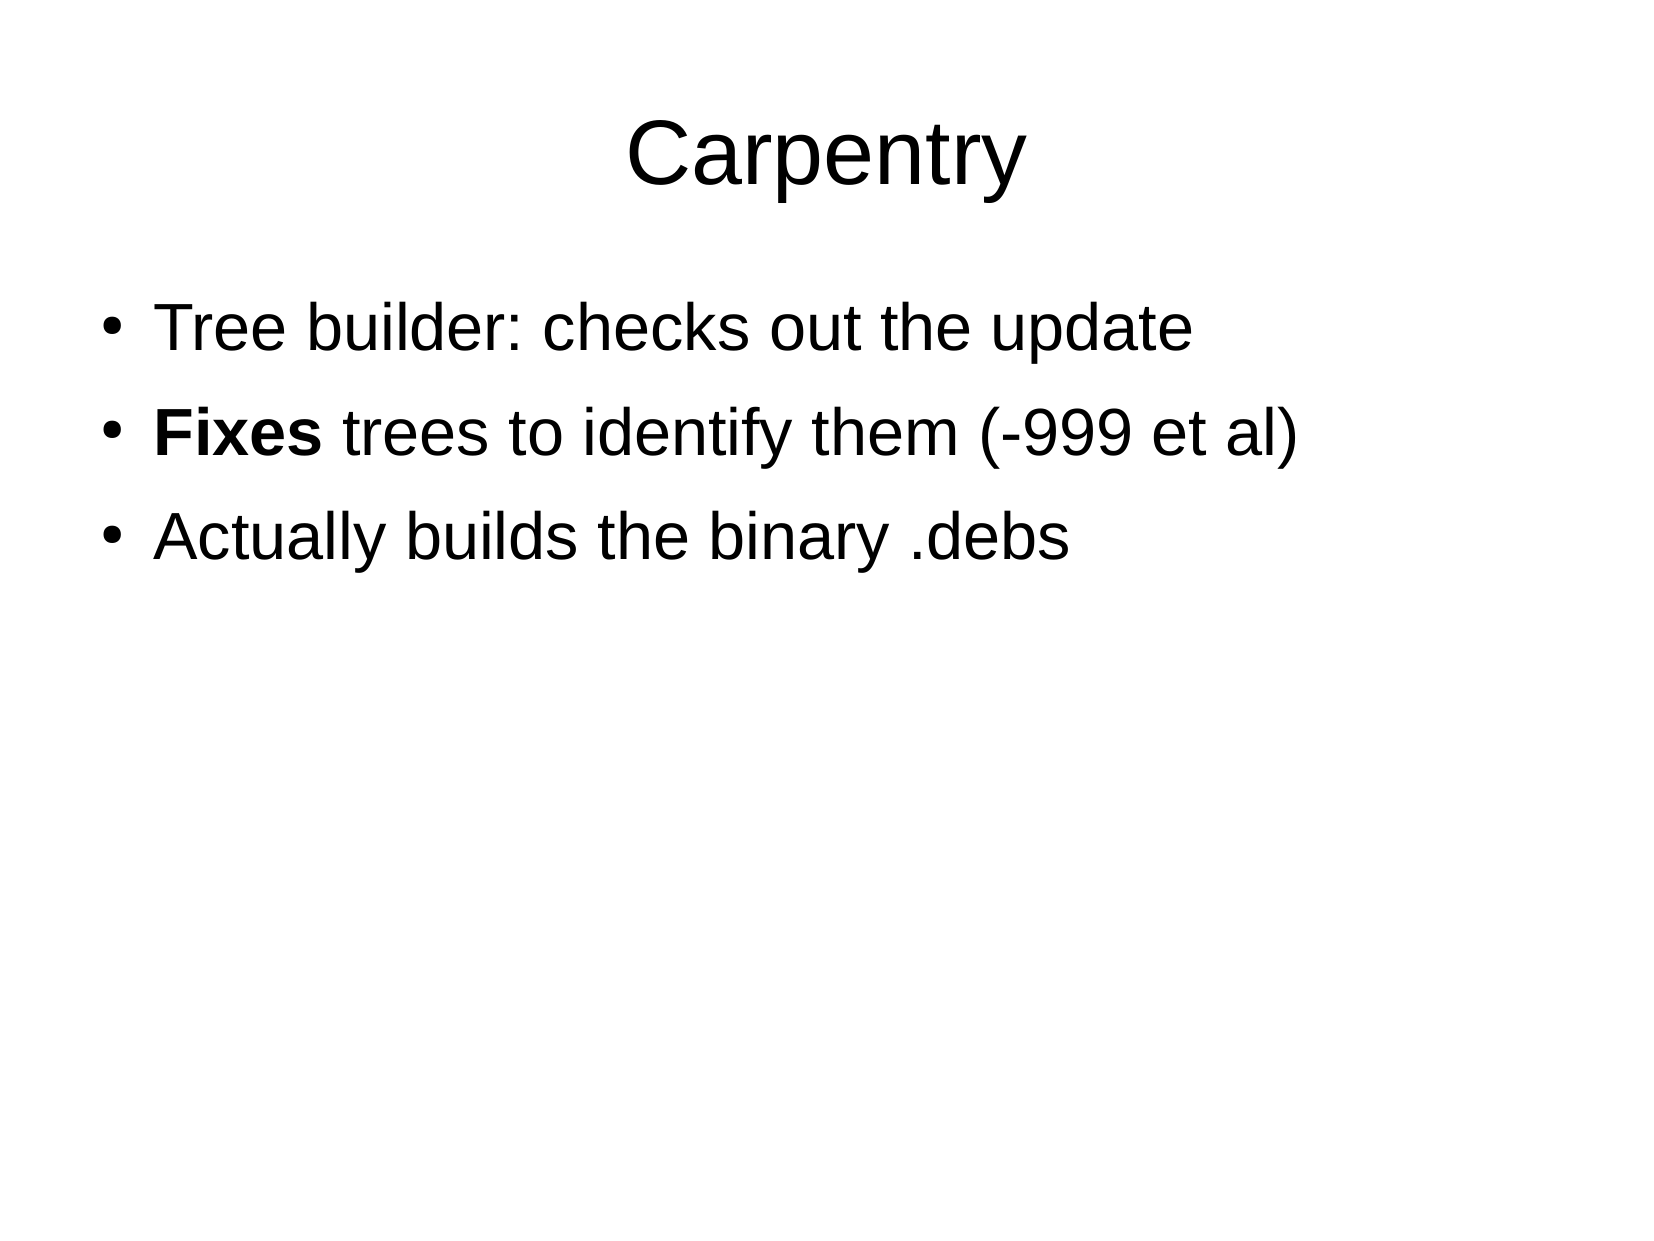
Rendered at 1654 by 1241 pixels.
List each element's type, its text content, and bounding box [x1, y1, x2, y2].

list Tree builder: checks out the update Fixes trees to identify them (-999 et al) Actually builds the binary .debs [82, 290, 1571, 1109]
title Carpentry [82, 56, 1571, 250]
